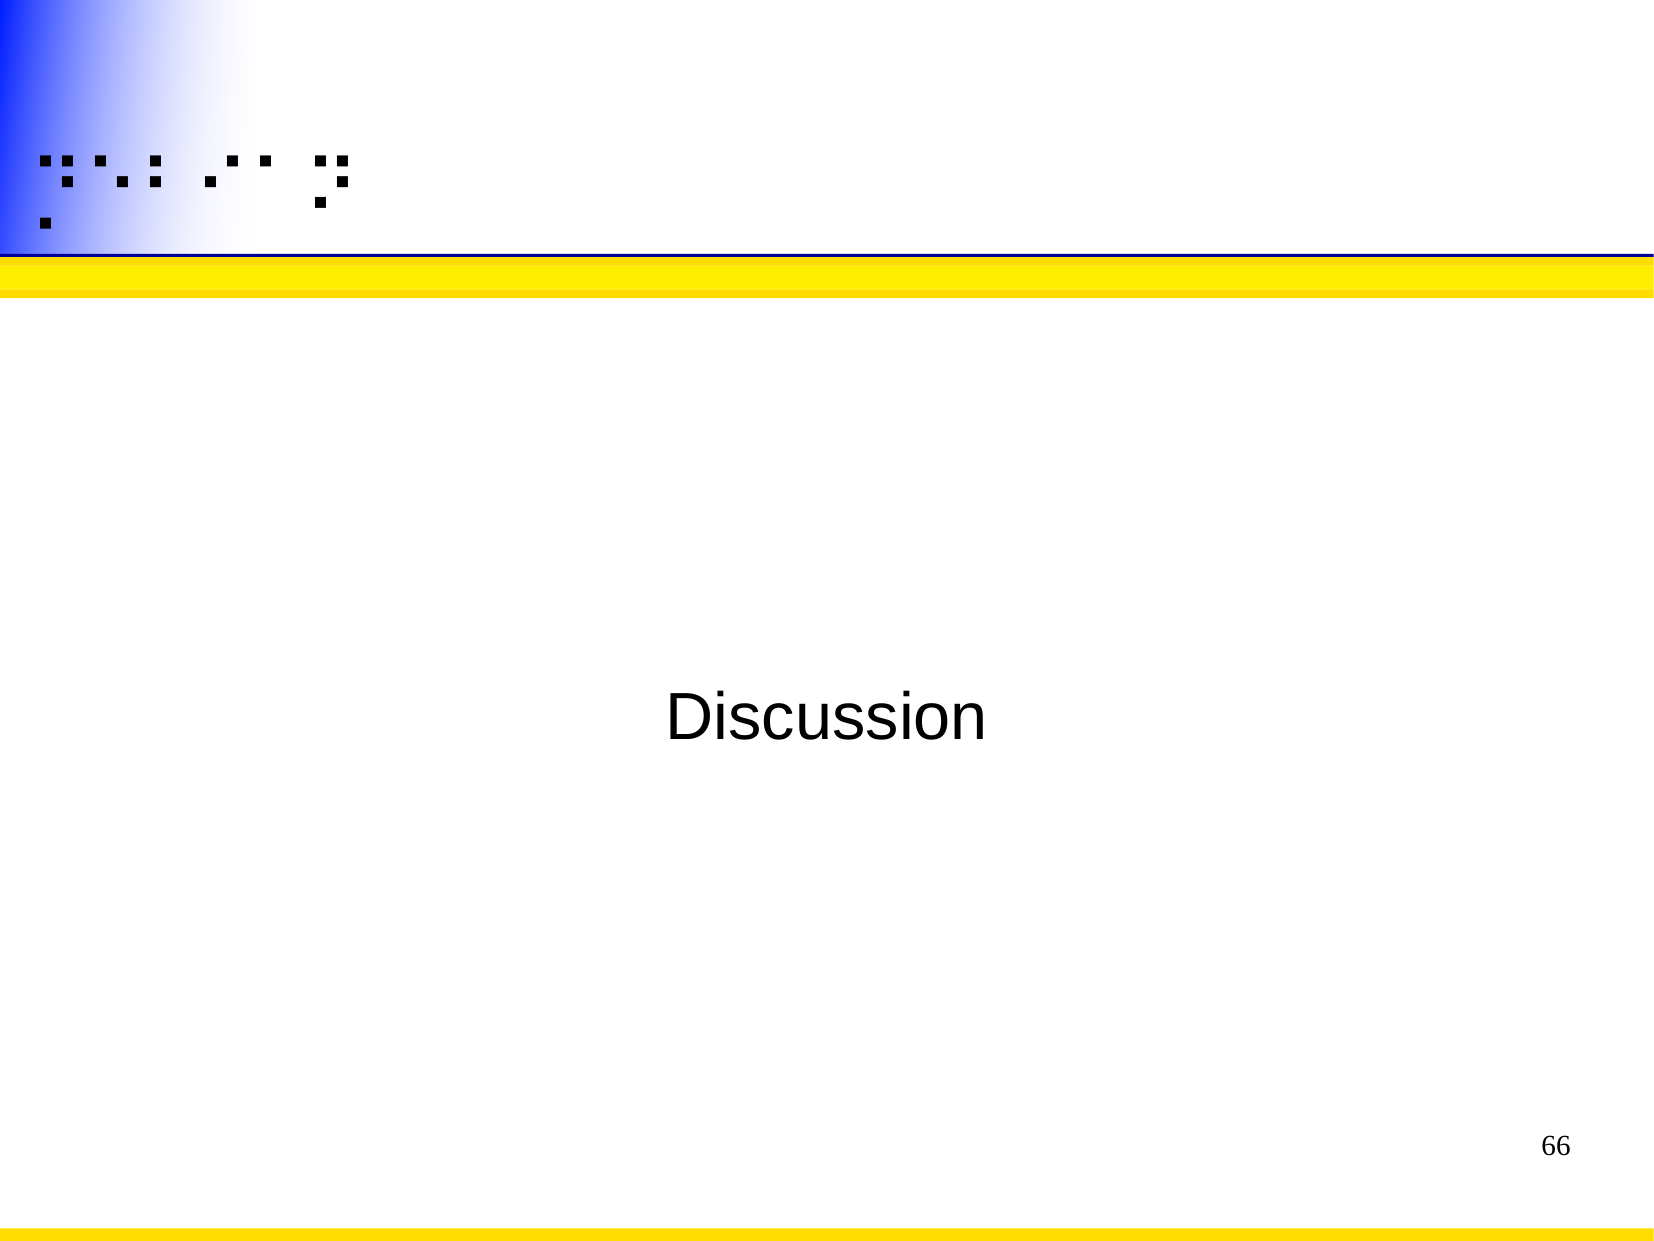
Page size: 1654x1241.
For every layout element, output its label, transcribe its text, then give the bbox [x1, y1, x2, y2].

subtitle Discussion [82, 307, 1571, 1126]
